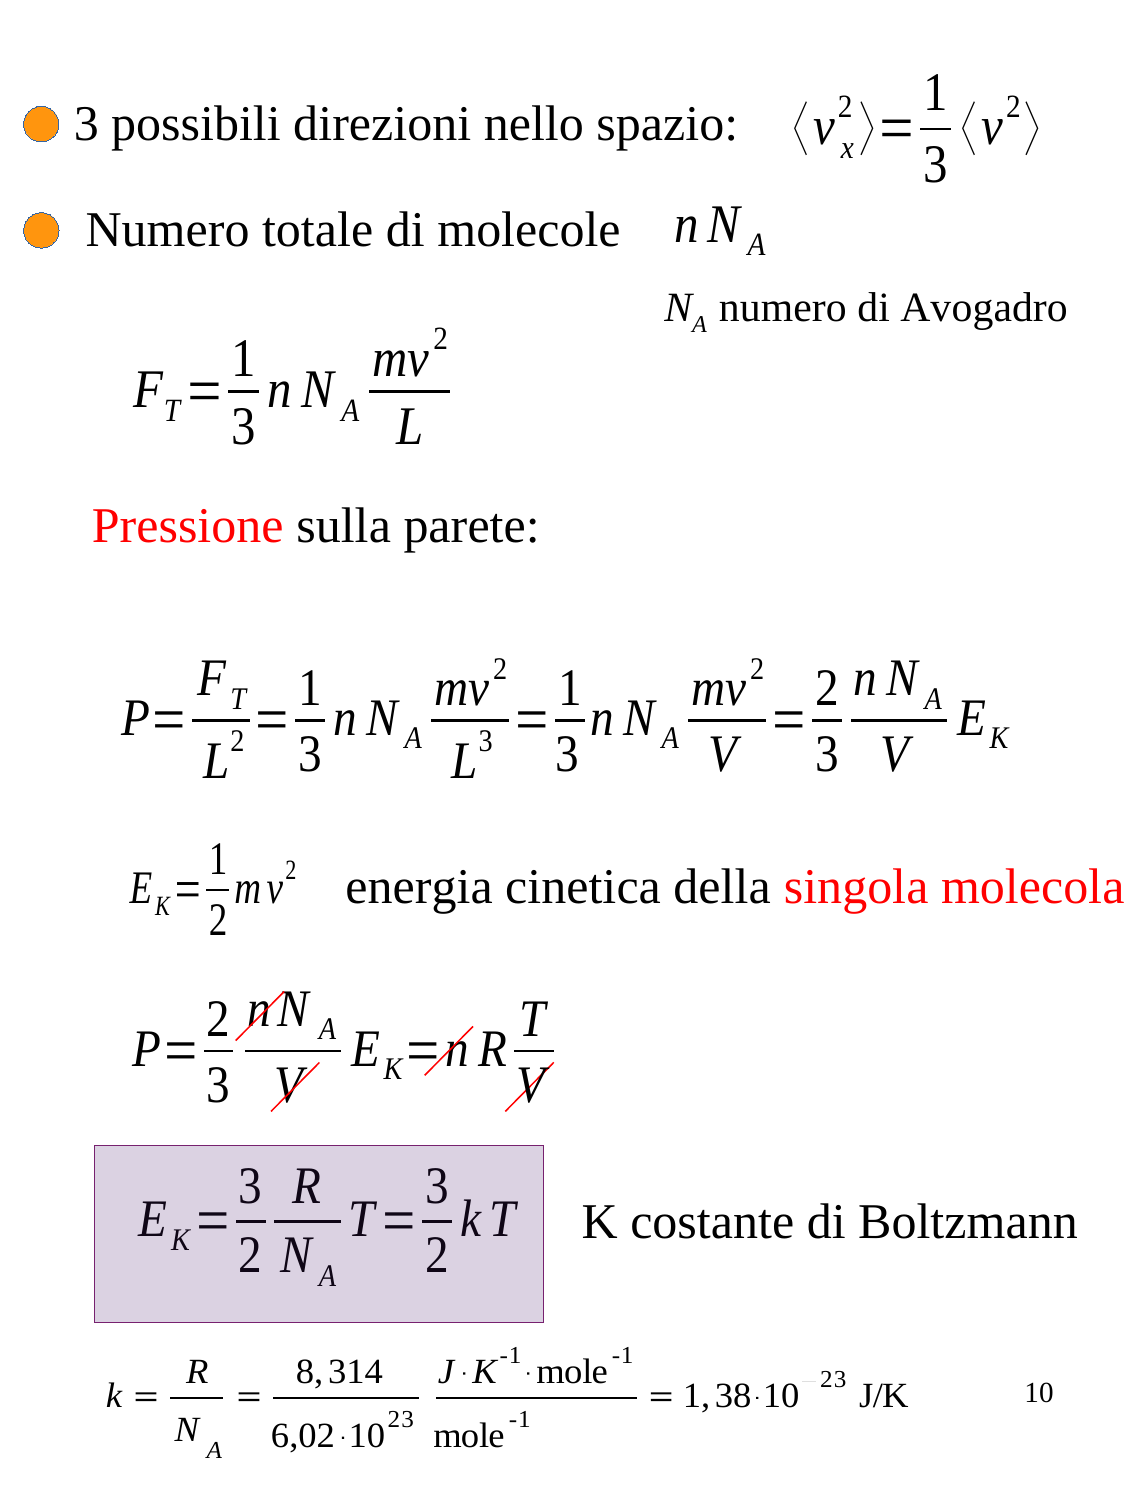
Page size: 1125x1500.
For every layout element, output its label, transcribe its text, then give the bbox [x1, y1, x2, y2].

text_box [23, 212, 60, 249]
chart [118, 833, 307, 945]
text_box energia cinetica della singola molecola [330, 845, 1125, 922]
text_box 3 possibili direzioni nello spazio: [59, 82, 779, 158]
text_box Pressione sulla parete: [77, 484, 556, 560]
text_box [94, 1145, 544, 1323]
chart [94, 1334, 924, 1466]
text_box NA numero di Avogadro [649, 263, 1096, 345]
chart [106, 649, 1023, 792]
chart [118, 318, 464, 457]
text_box K costante di Boltzmann [566, 1181, 1111, 1256]
chart [661, 63, 1054, 264]
text_box Numero totale di molecole [70, 188, 721, 264]
text_box [23, 106, 59, 142]
chart [118, 980, 569, 1115]
